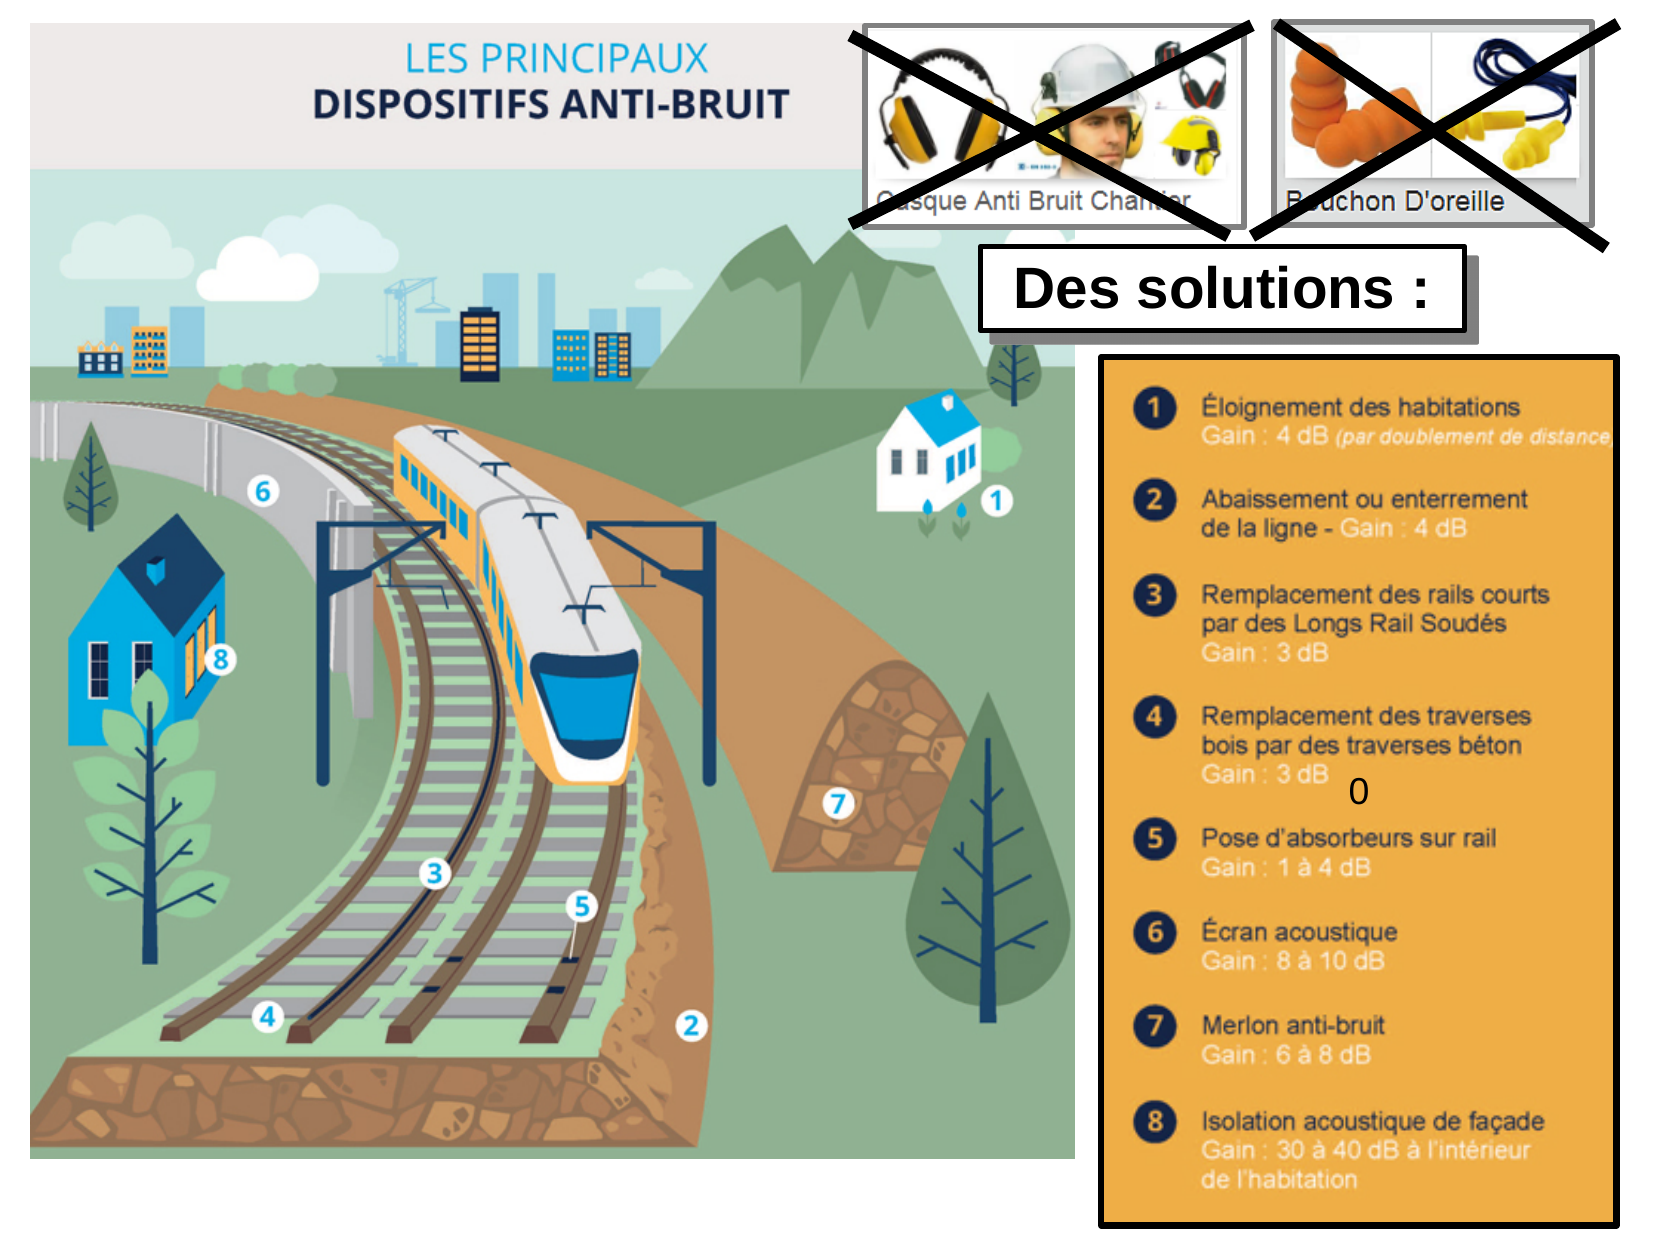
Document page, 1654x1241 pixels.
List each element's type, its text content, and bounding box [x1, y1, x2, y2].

picture [30, 23, 1075, 1159]
picture [1289, 139, 1556, 223]
text_box Des solutions : [980, 246, 1465, 331]
picture [867, 28, 1230, 125]
picture [1276, 32, 1420, 214]
picture [1050, 39, 1241, 225]
picture [1447, 49, 1589, 223]
picture [867, 52, 1018, 208]
picture [867, 141, 1191, 225]
picture [1104, 360, 1614, 1223]
picture [1292, 25, 1589, 122]
